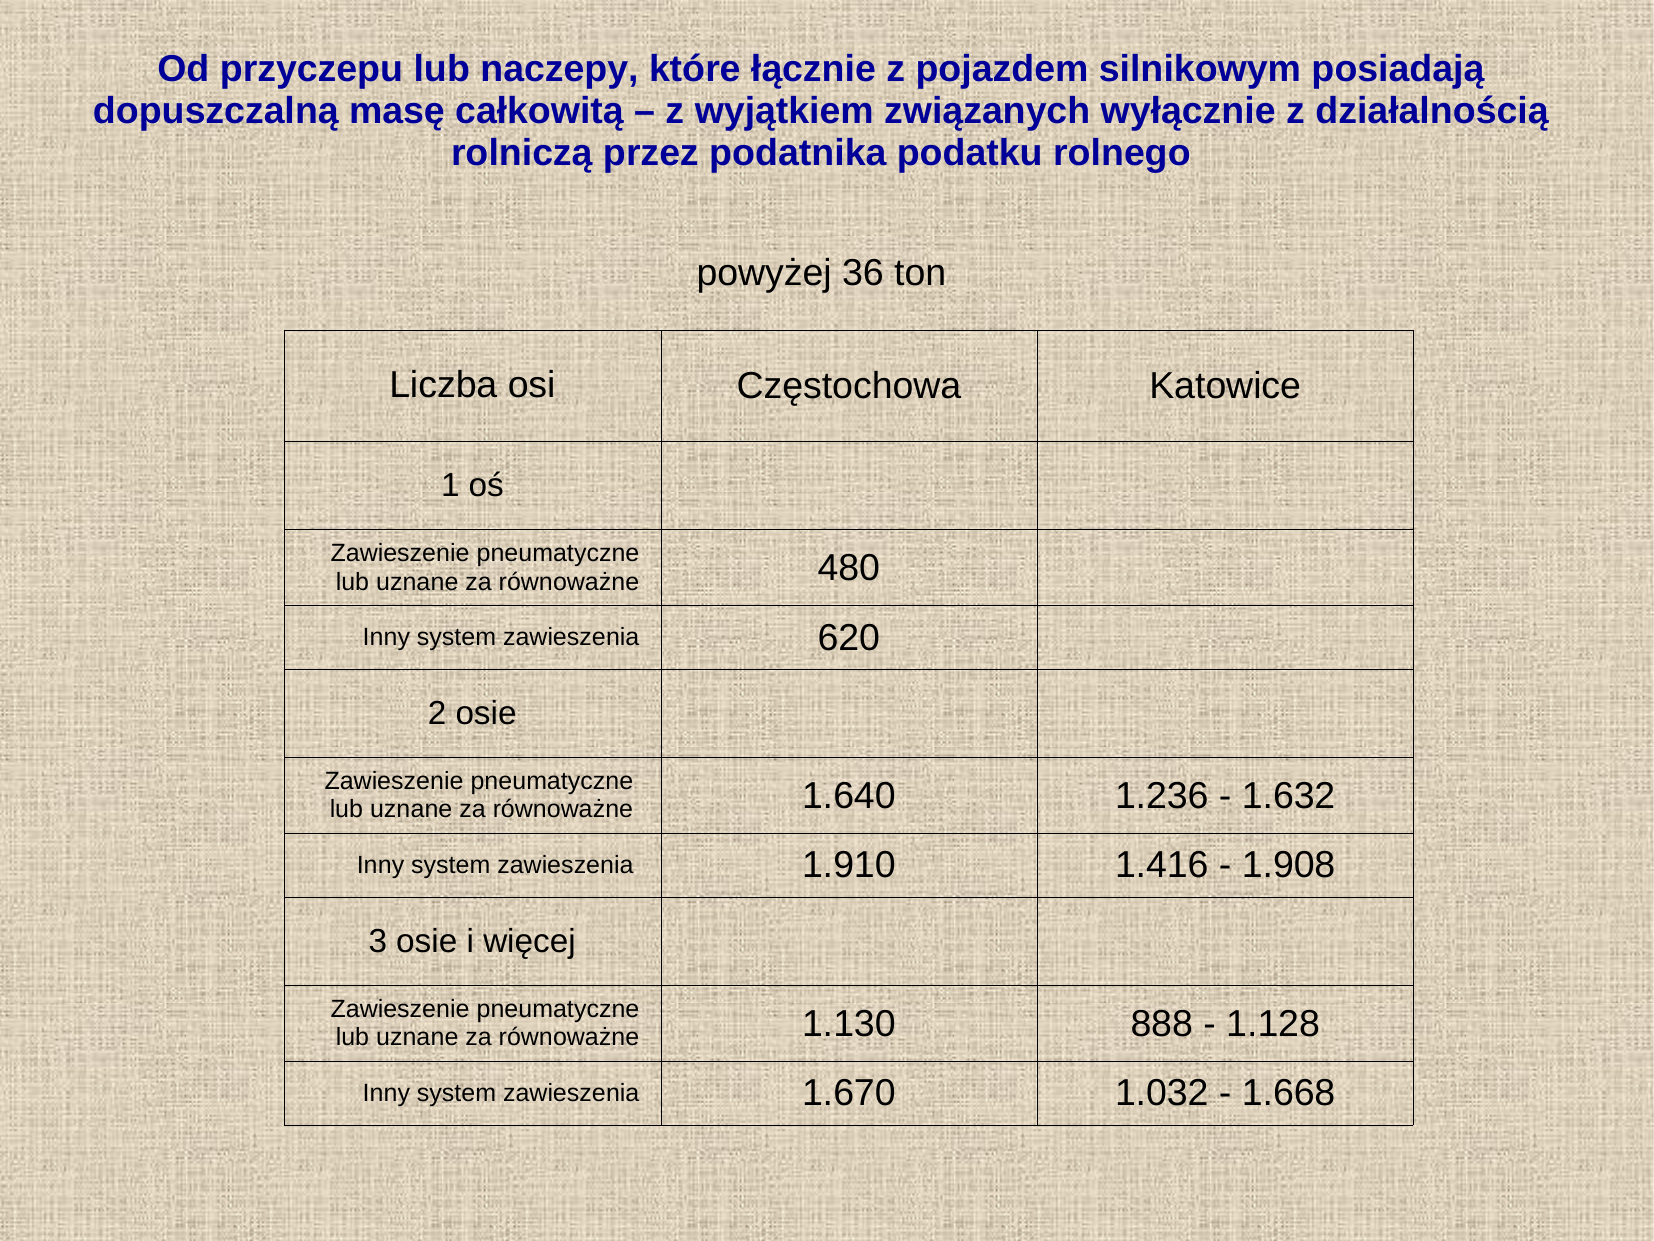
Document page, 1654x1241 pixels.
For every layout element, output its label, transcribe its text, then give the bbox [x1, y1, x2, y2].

table_cell 620 [662, 606, 1037, 669]
table_cell 1.416 - 1.908 [1038, 834, 1413, 897]
table_cell 1.670 [662, 1062, 1037, 1125]
table_cell 1 oś [285, 442, 661, 529]
table_cell Inny system zawieszenia [285, 606, 661, 669]
table_cell 1.236 - 1.632 [1038, 758, 1413, 833]
table_cell 1.032 - 1.668 [1038, 1062, 1413, 1125]
table_cell 480 [662, 530, 1037, 605]
table_cell 1.640 [662, 758, 1037, 833]
table_cell [662, 442, 1037, 529]
table_header Częstochowa [662, 340, 1037, 441]
table_cell Zawieszenie pneumatyczne lub uznane za równoważne [285, 530, 661, 605]
table_cell 1.130 [662, 986, 1037, 1061]
table_cell [1038, 530, 1413, 605]
table_cell [1038, 898, 1413, 985]
table_cell [662, 670, 1037, 757]
table_cell Zawieszenie pneumatyczne lub uznane za równoważne [285, 986, 661, 1061]
text_box Od przyczepu lub naczepy, które łącznie z pojazdem silnikowym posiadają dopuszczalną masę całkowitą – z wyjątkiem związanych wyłącznie z działalnością rolniczą przez podatnika podatku rolnego [77, 45, 1566, 178]
table_cell 3 osie i więcej [285, 898, 661, 985]
table_header Katowice [1038, 340, 1413, 441]
table_header Liczba osi [285, 340, 661, 441]
table_cell Inny system zawieszenia [285, 1062, 661, 1125]
table_cell 1.910 [662, 834, 1037, 897]
table_cell [1038, 442, 1413, 529]
table_cell [1038, 670, 1413, 757]
text_box powyżej 36 ton [77, 206, 1566, 340]
picture [0, 0, 1654, 1241]
table_cell Zawieszenie pneumatyczne lub uznane za równoważne [285, 758, 661, 833]
table_cell [662, 898, 1037, 985]
table_cell [1038, 606, 1413, 669]
table_cell 2 osie [285, 670, 661, 757]
table_cell 888 - 1.128 [1038, 986, 1413, 1061]
table_cell Inny system zawieszenia [285, 834, 661, 897]
